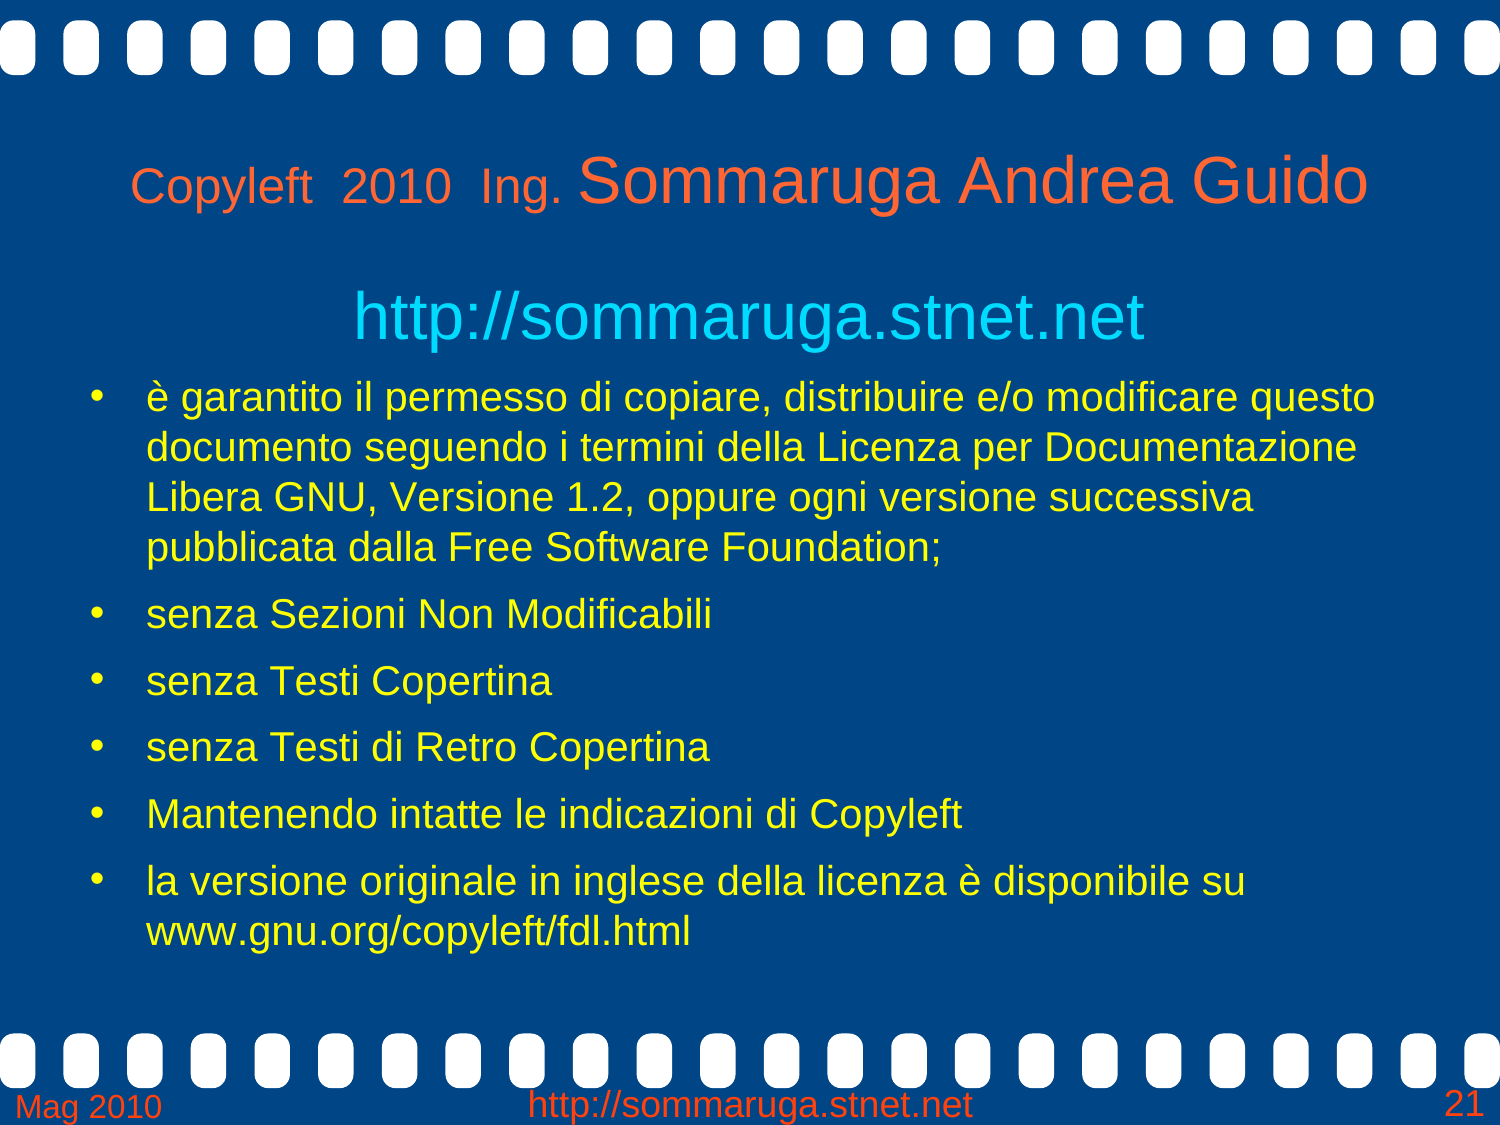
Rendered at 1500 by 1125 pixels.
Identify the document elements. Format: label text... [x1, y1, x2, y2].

list http://sommaruga.stnet.net è garantito il permesso di copiare, distribuire e/o modificare questo documento seguendo i termini della Licenza per Documentazione Libera GNU, Versione 1.2, oppure ogni versione successiva pubblicata dalla Free Software Foundation; senza Sezioni Non Modificabili senza Testi Copertina senza Testi di Retro Copertina Mantenendo intatte le indicazioni di Copyleft la versione originale in inglese della licenza è disponibile su www.gnu.org/copyleft/fdl.html [75, 265, 1426, 1021]
title Copyleft 2010 Ing. Sommaruga Andrea Guido [75, 88, 1426, 265]
